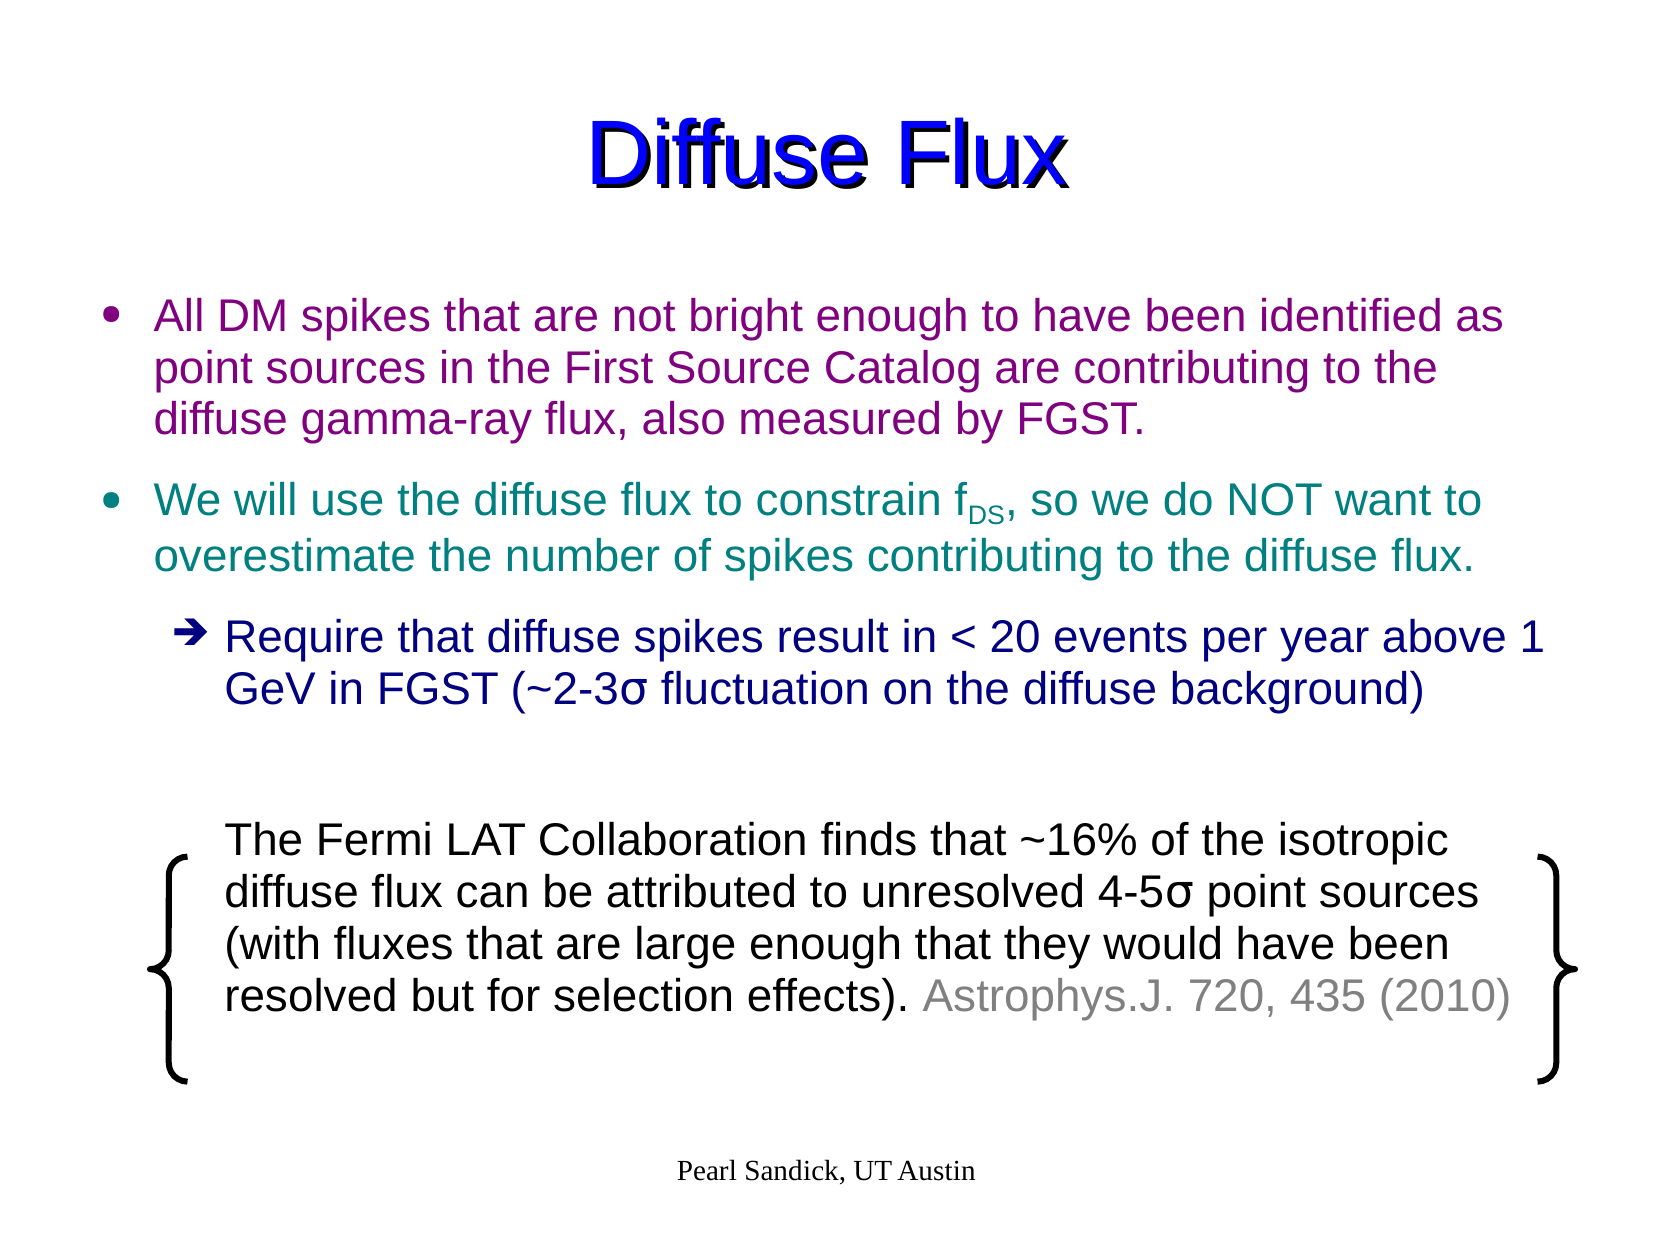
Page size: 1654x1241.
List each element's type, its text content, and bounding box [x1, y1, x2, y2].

title Diffuse Flux [82, 56, 1571, 250]
list All DM spikes that are not bright enough to have been identified as point sources in the First Source Catalog are contributing to the diffuse gamma-ray flux, also measured by FGST. We will use the diffuse flux to constrain fDS, so we do NOT want to overestimate the number of spikes contributing to the diffuse flux. Require that diffuse spikes result in < 20 events per year above 1 GeV in FGST (~2-3σ fluctuation on the diffuse background) The Fermi LAT Collaboration finds that ~16% of the isotropic diffuse flux can be attributed to unresolved 4-5σ point sources (with fluxes that are large enough that they would have been resolved but for selection effects). Astrophys.J. 720, 435 (2010) [82, 290, 1571, 1109]
